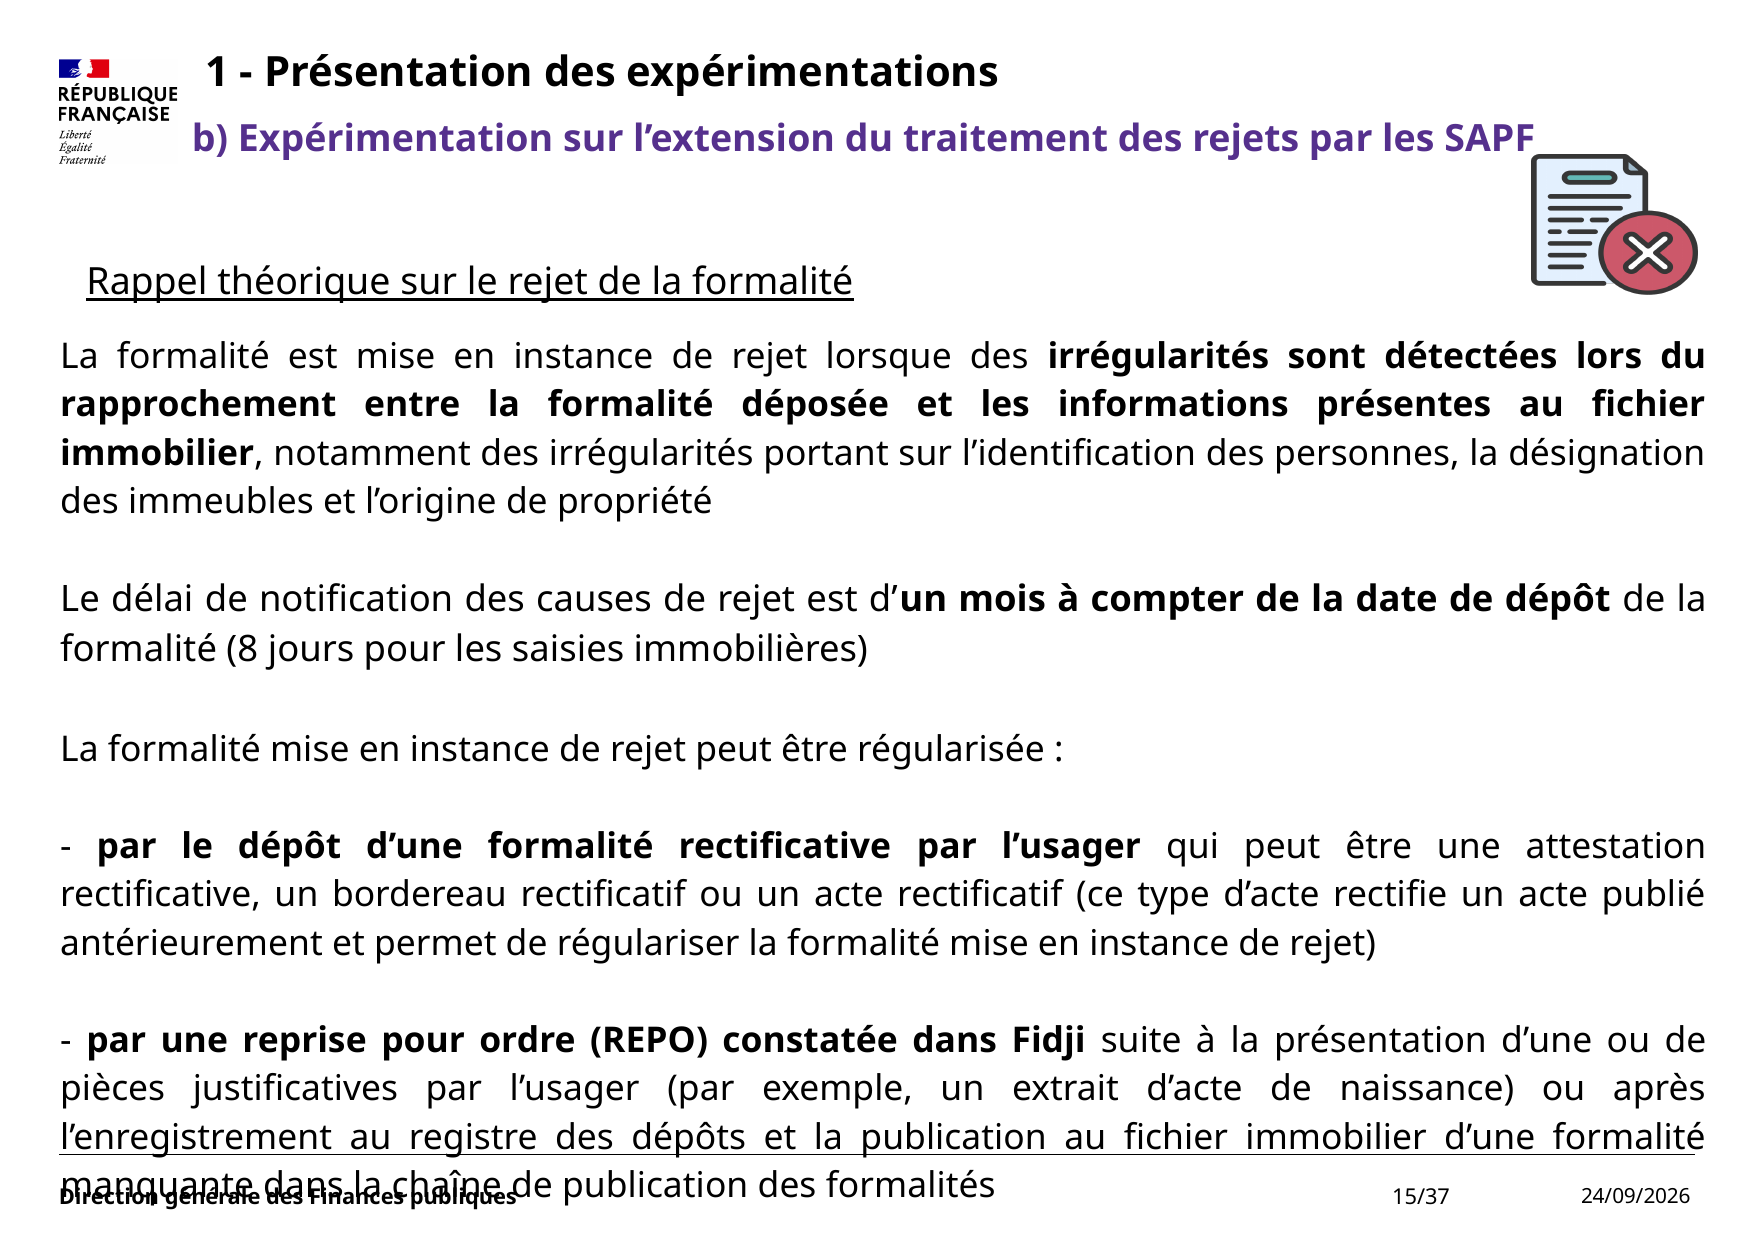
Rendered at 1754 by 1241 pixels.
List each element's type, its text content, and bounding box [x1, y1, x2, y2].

text_box Rappel théorique sur le rejet de la formalité [61, 247, 1195, 314]
text_box 1 - Présentation des expérimentations [190, 34, 1717, 111]
picture [1531, 171, 1698, 295]
picture [59, 59, 178, 164]
text_box b) Expérimentation sur l’extension du traitement des rejets par les SAPF [141, 104, 1707, 171]
text_box La formalité est mise en instance de rejet lorsque des irrégularités sont détectées lors du rapprochement entre la formalité déposée et les informations présentes au fichier immobilier, notamment des irrégularités portant sur l’identification des personnes, la désignation des immeubles et l’origine de propriété Le délai de notification des causes de rejet est d’un mois à compter de la date de dépôt de la formalité (8 jours pour les saisies immobilières) La formalité mise en instance de rejet peut être régularisée : - par le dépôt d’une formalité rectificative par l’usager qui peut être une attestation rectificative, un bordereau rectificatif ou un acte rectificatif (ce type d’acte rectifie un acte publié antérieurement et permet de régulariser la formalité mise en instance de rejet) - par une reprise pour ordre (REPO) constatée dans Fidji suite à la présentation d’une ou de pièces justificatives par l’usager (par exemple, un extrait d’acte de naissance) ou après l’enregistrement au registre des dépôts et la publication au fichier immobilier d’une formalité manquante dans la chaîne de publication des formalités [60, 330, 1707, 1160]
